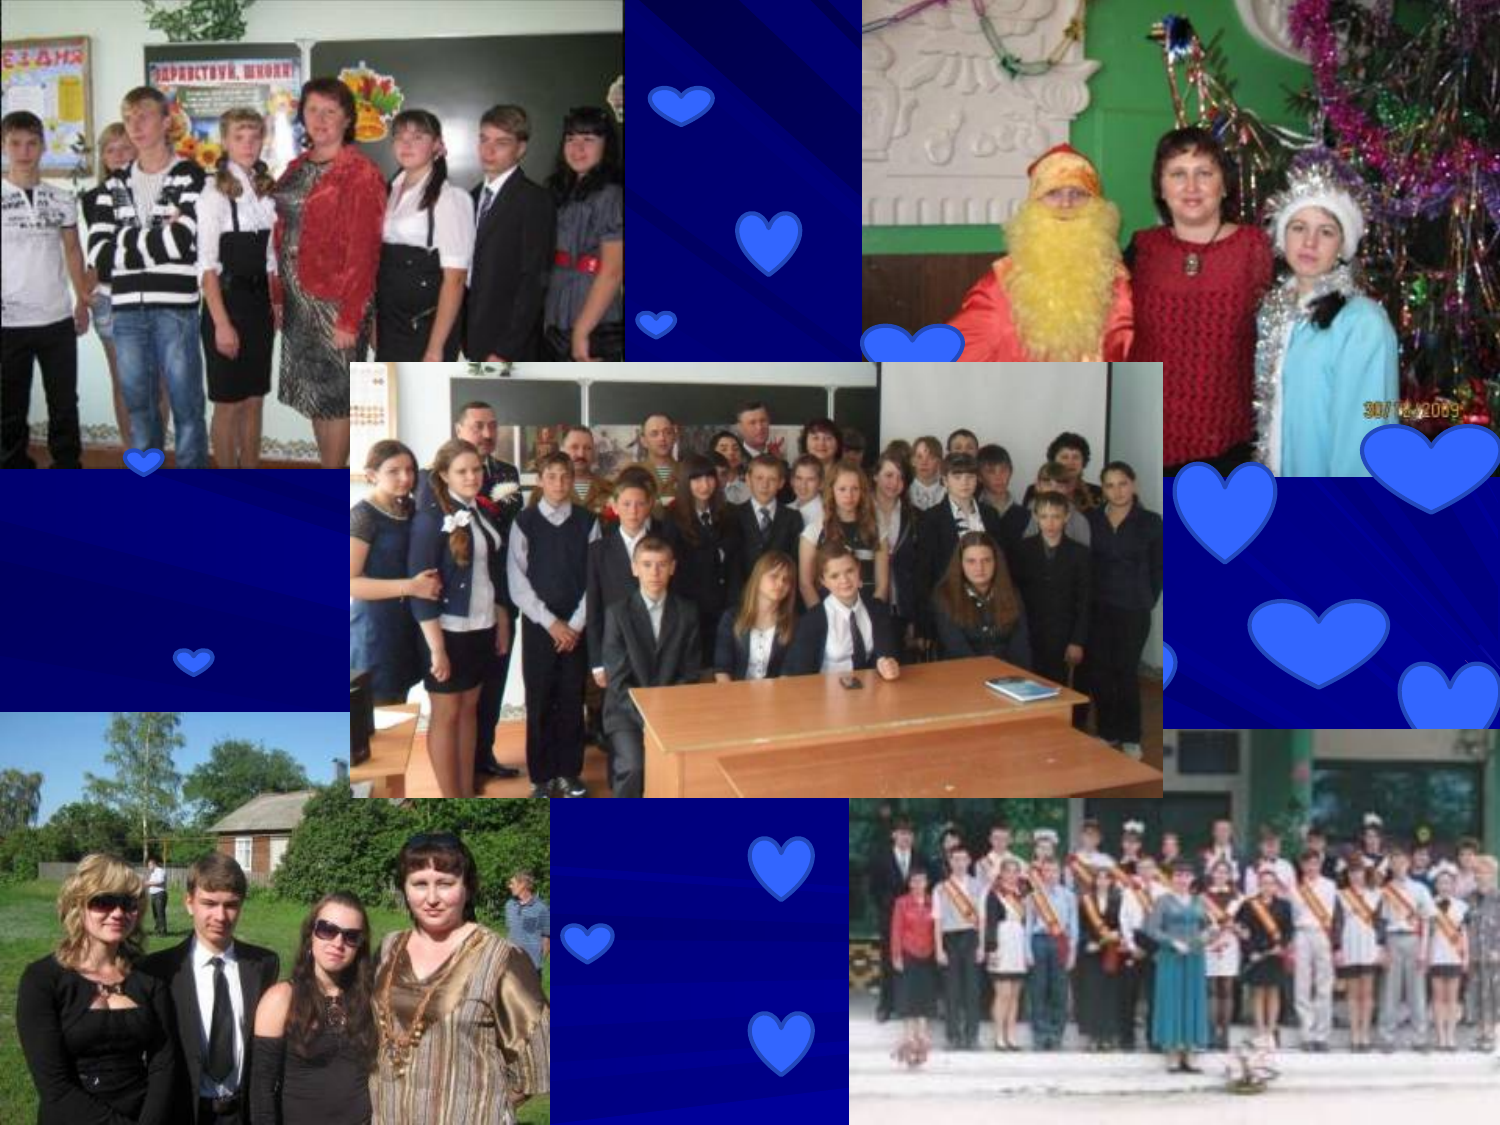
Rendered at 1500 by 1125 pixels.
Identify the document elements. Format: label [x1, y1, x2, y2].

text_box [174, 650, 213, 676]
picture [1488, 459, 1500, 477]
text_box [737, 213, 801, 276]
text_box [1249, 601, 1389, 688]
text_box [1399, 663, 1500, 729]
text_box [862, 325, 963, 362]
text_box [749, 838, 813, 901]
text_box [562, 925, 613, 963]
text_box [124, 450, 163, 475]
text_box [749, 1013, 813, 1076]
picture [0, 0, 1500, 1125]
text_box [1174, 463, 1276, 563]
text_box [1163, 643, 1176, 688]
text_box [1362, 426, 1500, 513]
text_box [637, 312, 676, 338]
text_box [649, 88, 713, 126]
